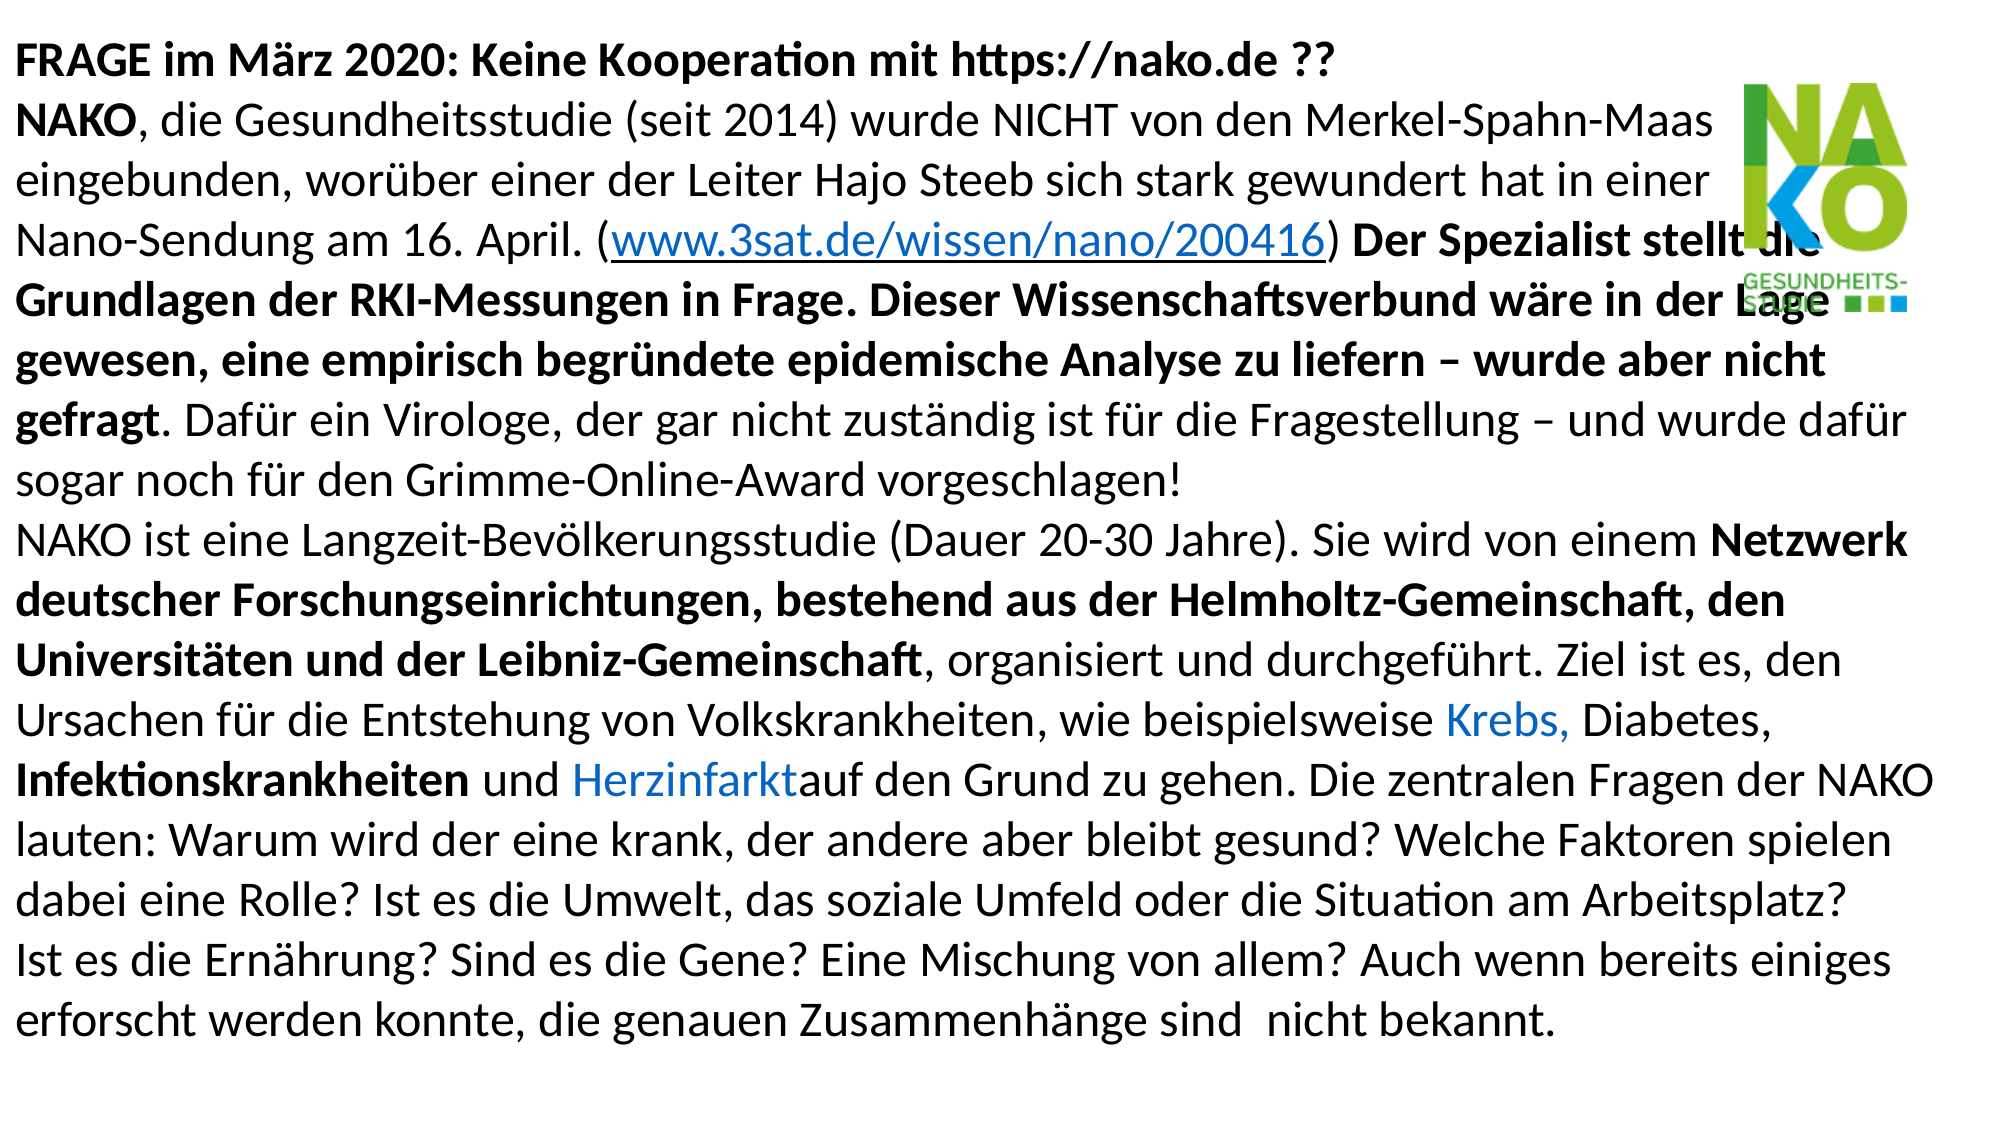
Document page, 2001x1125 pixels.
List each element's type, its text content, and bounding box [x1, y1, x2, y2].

picture [1744, 83, 1907, 312]
text_box FRAGE im März 2020: Keine Kooperation mit https://nako.de ?? NAKO, die Gesundheitsstudie (seit 2014) wurde NICHT von den Merkel-Spahn-Maas eingebunden, worüber einer der Leiter Hajo Steeb sich stark gewundert hat in einer Nano-Sendung am 16. April. (www.3sat.de/wissen/nano/200416) Der Spezialist stellt die Grundlagen der RKI-Messungen in Frage. Dieser Wissenschaftsverbund wäre in der Lage gewesen, eine empirisch begründete epidemische Analyse zu liefern – wurde aber nicht gefragt. Dafür ein Virologe, der gar nicht zuständig ist für die Fragestellung – und wurde dafür sogar noch für den Grimme-Online-Award vorgeschlagen! NAKO ist eine Langzeit-Bevölkerungsstudie (Dauer 20-30 Jahre). Sie wird von einem Netzwerk deutscher Forschungseinrichtungen, bestehend aus der Helmholtz-Gemeinschaft, den Universitäten und der Leibniz-Gemeinschaft, organisiert und durchgeführt. Ziel ist es, den Ursachen für die Entstehung von Volkskrankheiten, wie beispielsweise Krebs, Diabetes, Infektionskrankheiten und Herzinfarkt auf den Grund zu gehen. Die zentralen Fragen der NAKO lauten: Warum wird der eine krank, der andere aber bleibt gesund? Welche Faktoren spielen dabei eine Rolle? Ist es die Umwelt, das soziale Umfeld oder die Situation am Arbeitsplatz? Ist es die Ernährung? Sind es die Gene? Eine Mischung von allem? Auch wenn bereits einiges erforscht werden konnte, die genauen Zusammenhänge sind nicht bekannt. [0, 19, 1957, 1065]
